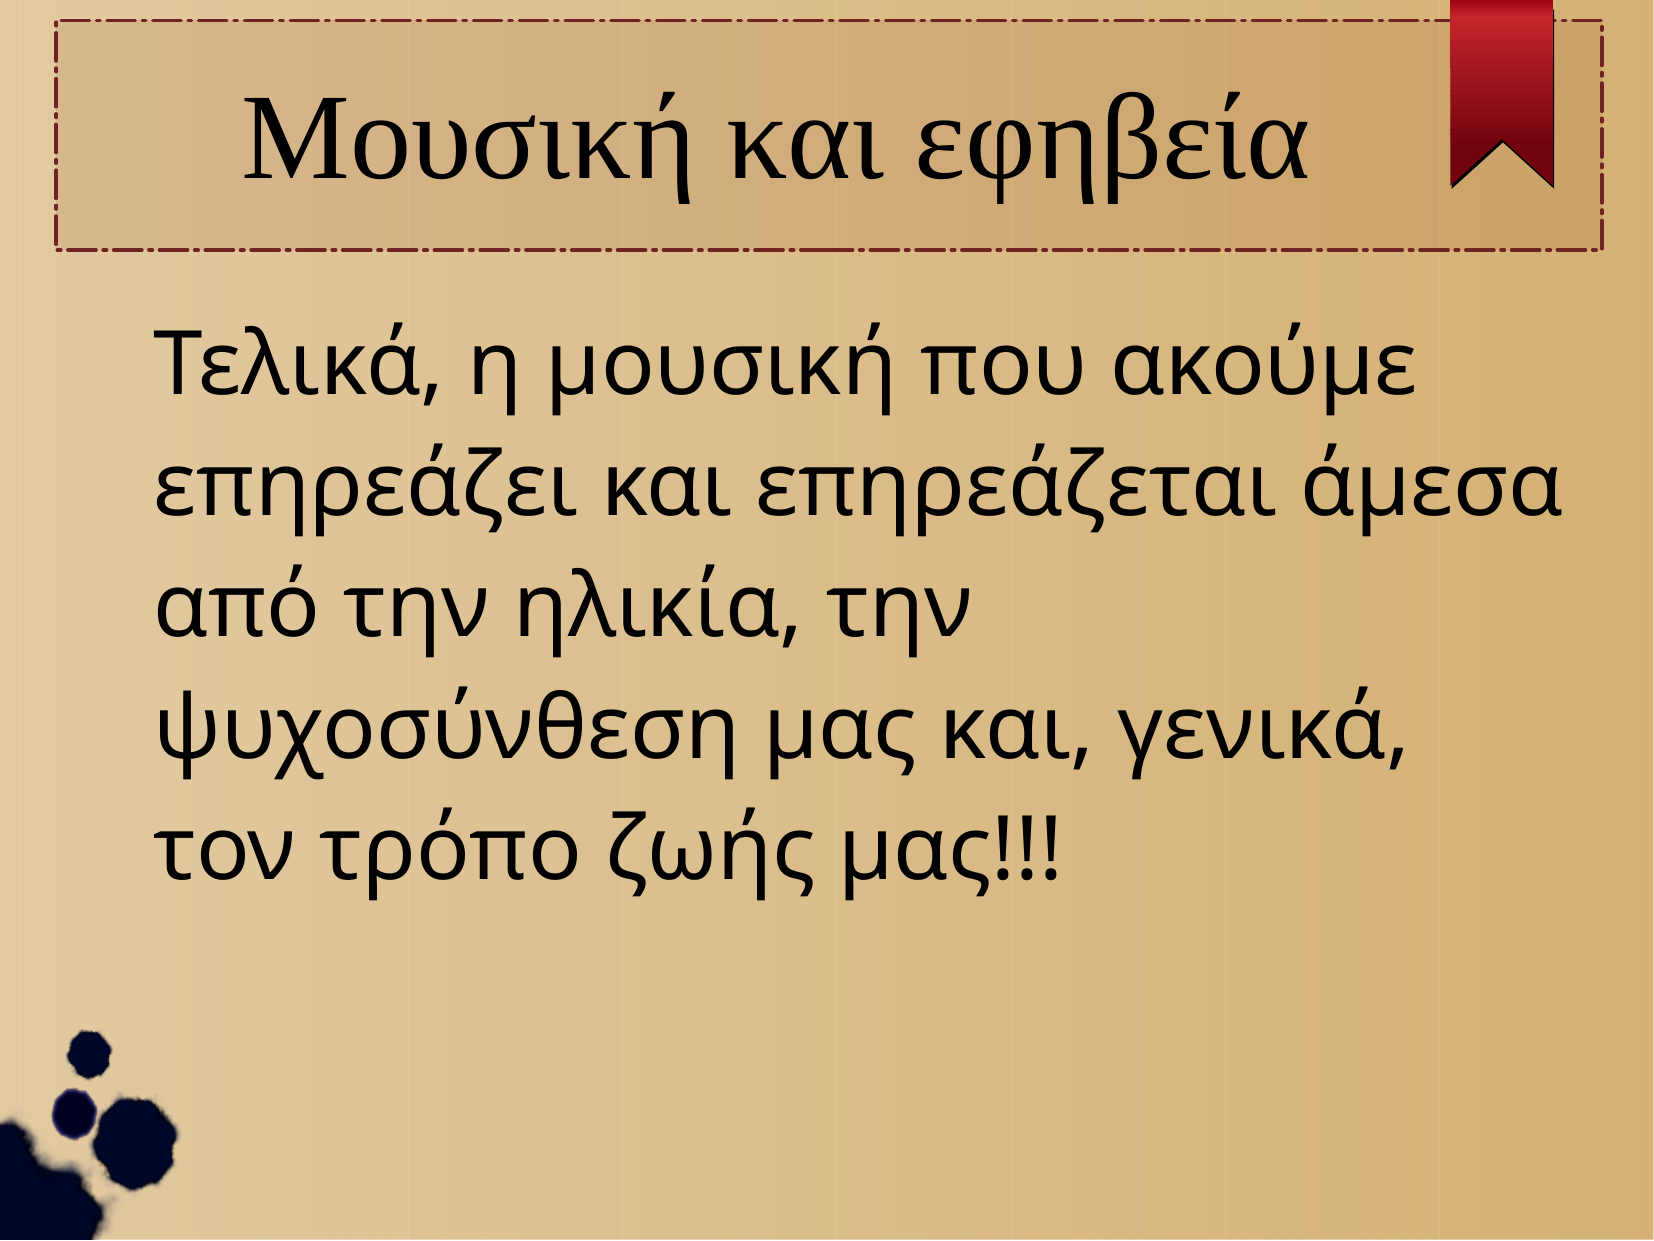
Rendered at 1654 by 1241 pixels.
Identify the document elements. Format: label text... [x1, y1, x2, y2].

title Μουσική και εφηβεία [82, 47, 1412, 229]
list Τελικά, η μουσική που ακούμε επηρεάζει και επηρεάζεται άμεσα από την ηλικία, την ψυχοσύνθεση μας και, γενικά, τον τρόπο ζωής μας!!! [82, 299, 1571, 1019]
